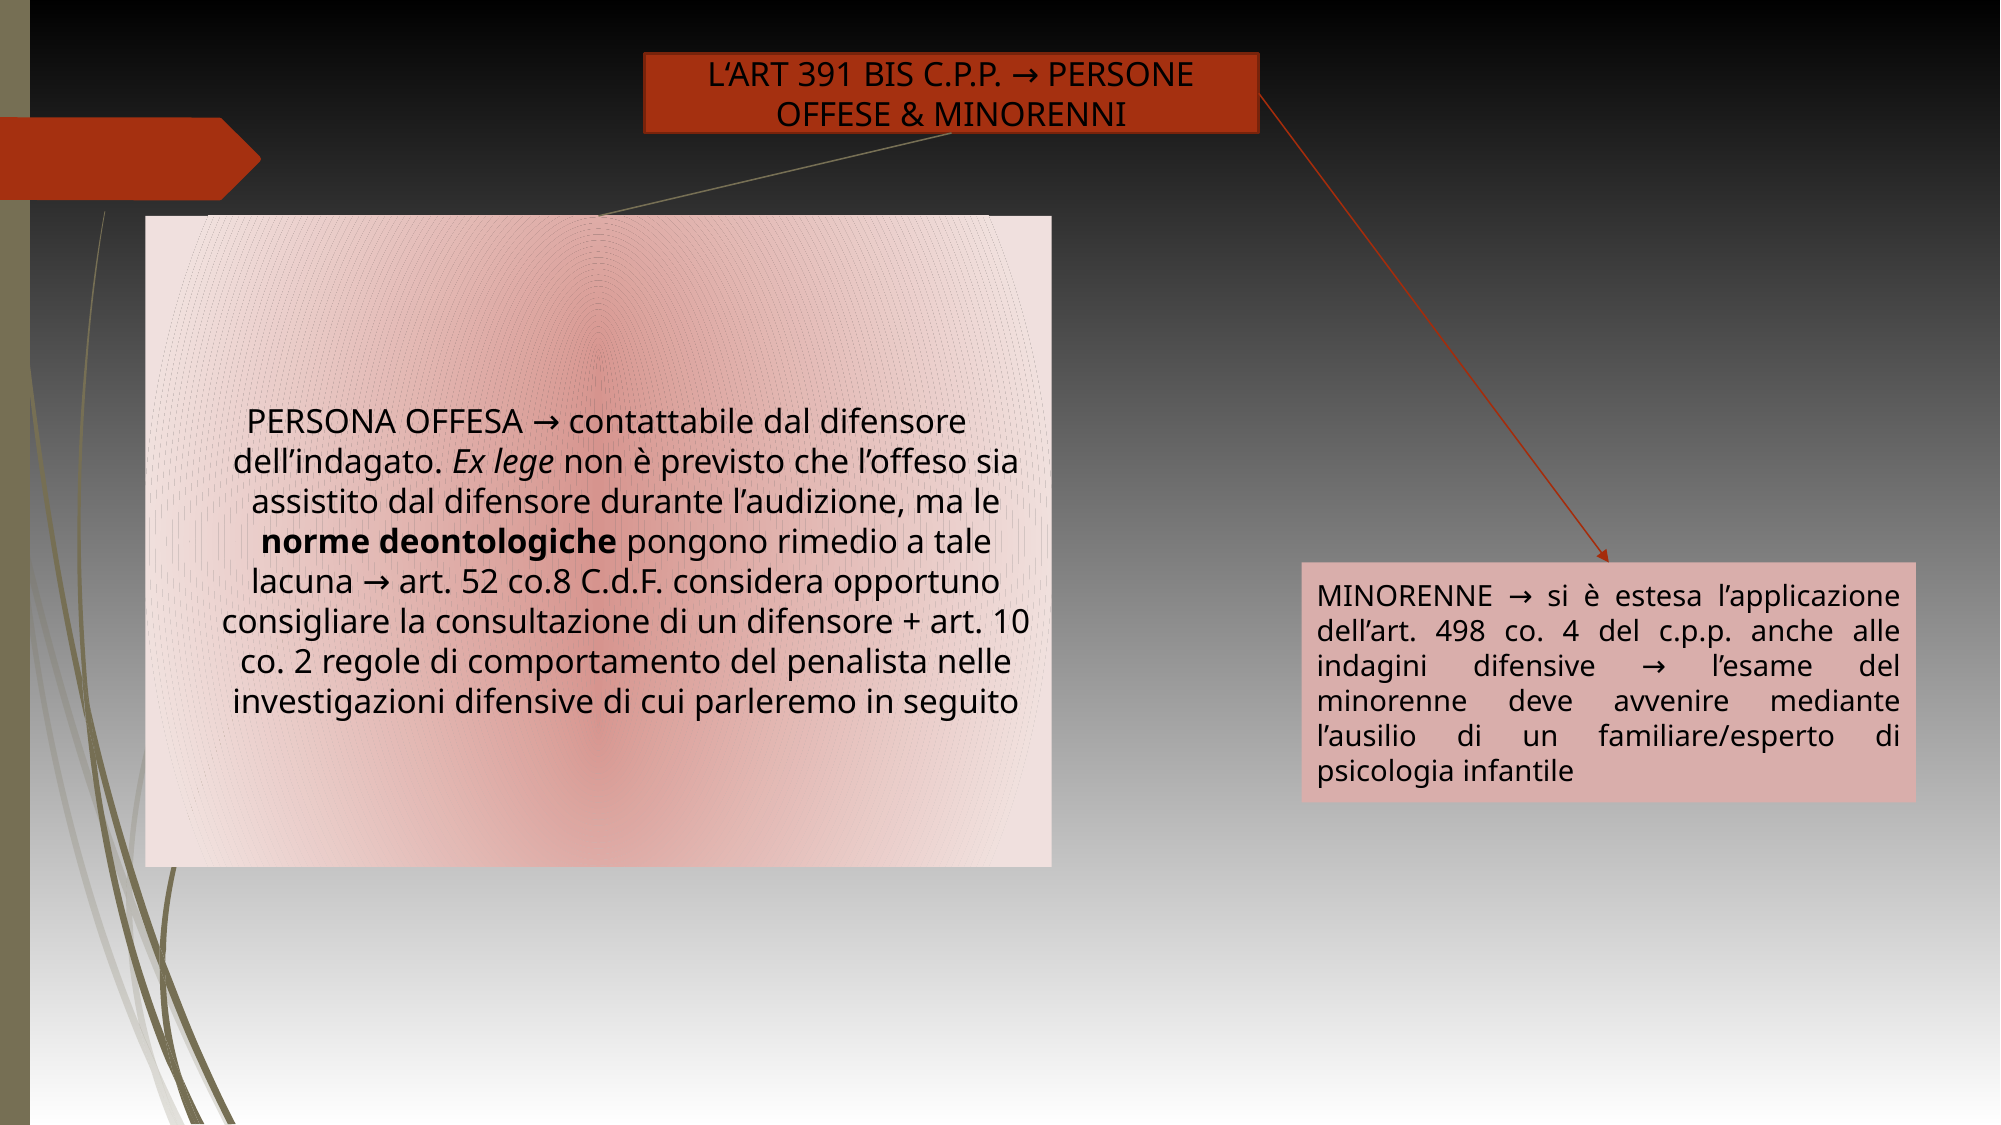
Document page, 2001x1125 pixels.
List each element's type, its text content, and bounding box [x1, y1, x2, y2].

text_box MINORENNE → si è estesa l’applicazione dell’art. 498 co. 4 del c.p.p. anche alle indagini difensive → l’esame del minorenne deve avvenire mediante l’ausilio di un familiare/esperto di psicologia infantile [1301, 562, 1916, 803]
text_box L‘ART 391 BIS C.P.P. → PERSONE OFFESE & MINORENNI [644, 53, 1259, 133]
list PERSONA OFFESA → contattabile dal difensore dell’indagato. Ex lege non è previsto che l’offeso sia assistito dal difensore durante l’audizione, ma le norme deontologiche pongono rimedio a tale lacuna → art. 52 co.8 C.d.F. considera opportuno consigliare la consultazione di un difensore + art. 10 co. 2 regole di comportamento del penalista nelle investigazioni difensive di cui parleremo in seguito [145, 215, 1052, 867]
